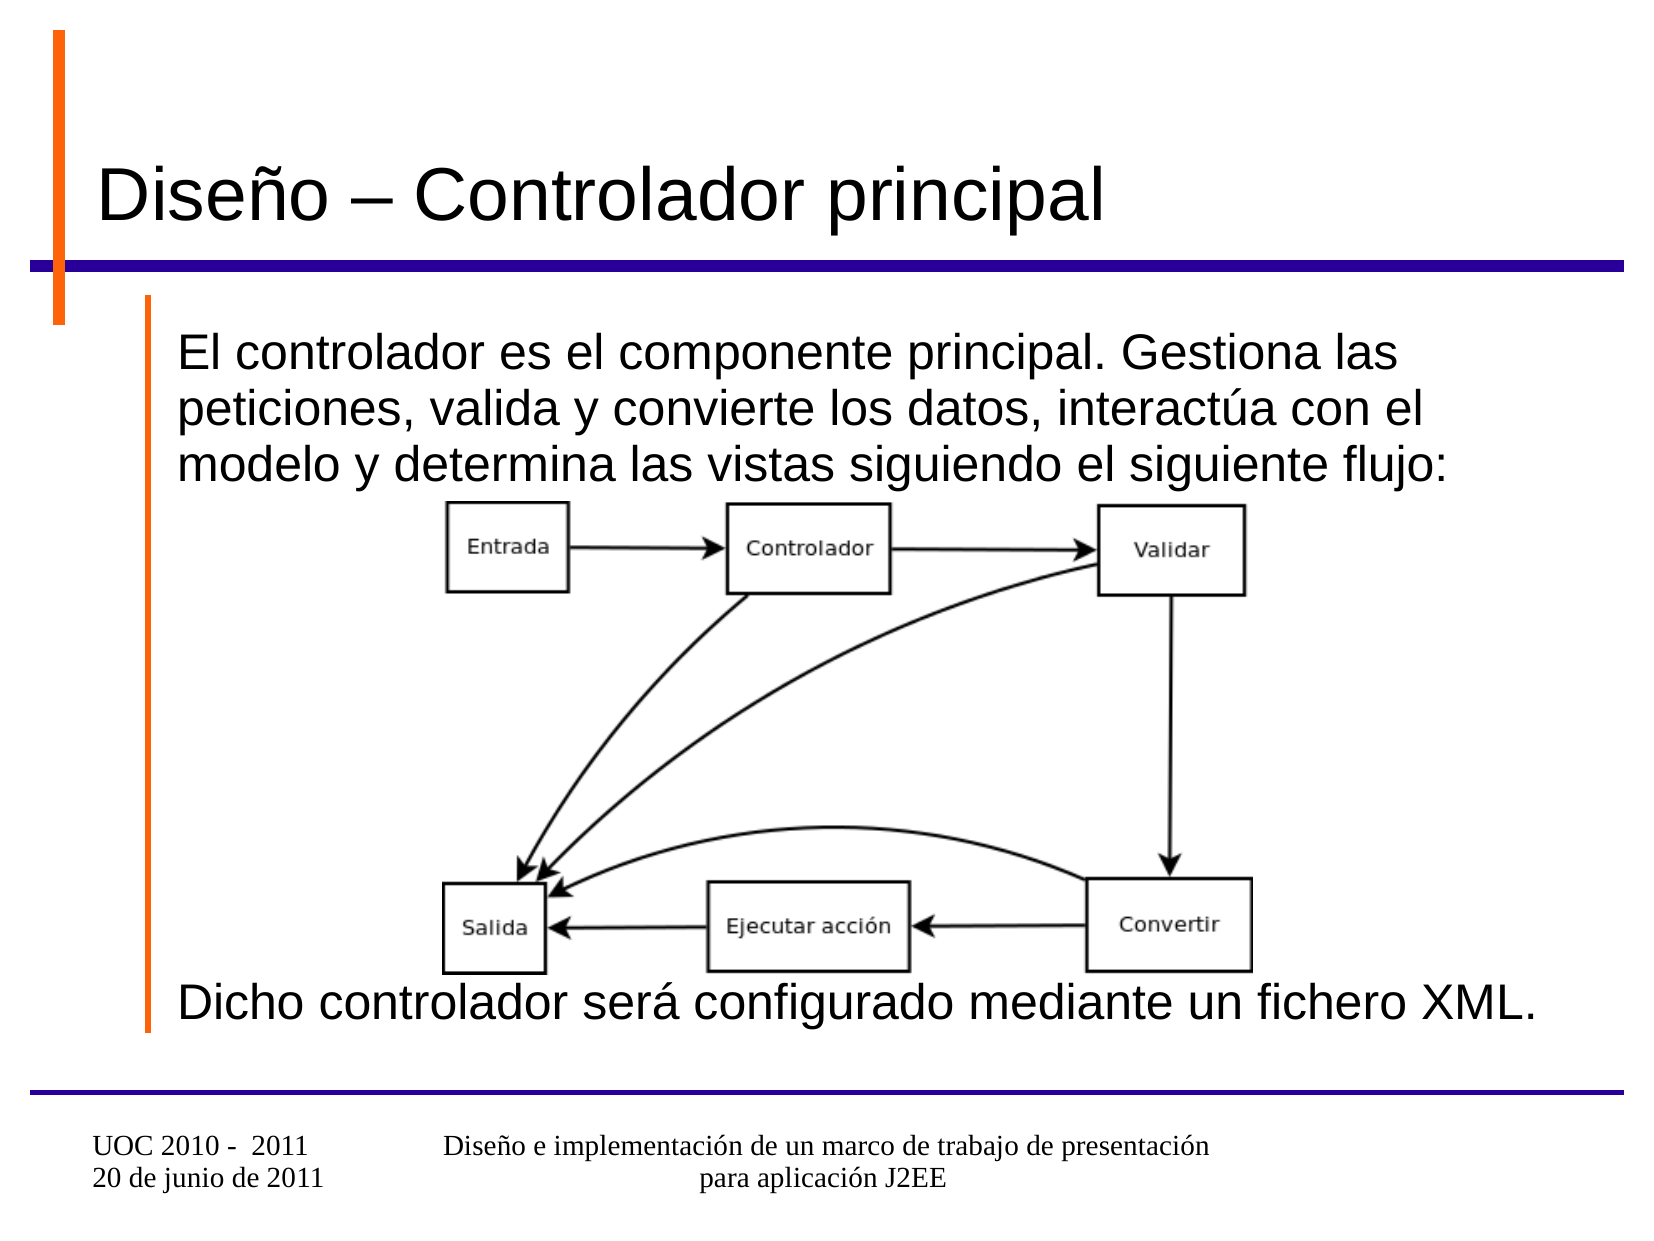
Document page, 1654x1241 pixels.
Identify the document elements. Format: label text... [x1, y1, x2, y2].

list El controlador es el componente principal. Gestiona las peticiones, valida y convierte los datos, interactúa con el modelo y determina las vistas siguiendo el siguiente flujo: [177, 324, 1571, 532]
title Diseño – Controlador principal [96, 29, 1611, 237]
picture [442, 501, 1253, 975]
list Dicho controlador será configurado mediante un fichero XML. [177, 974, 1565, 1034]
